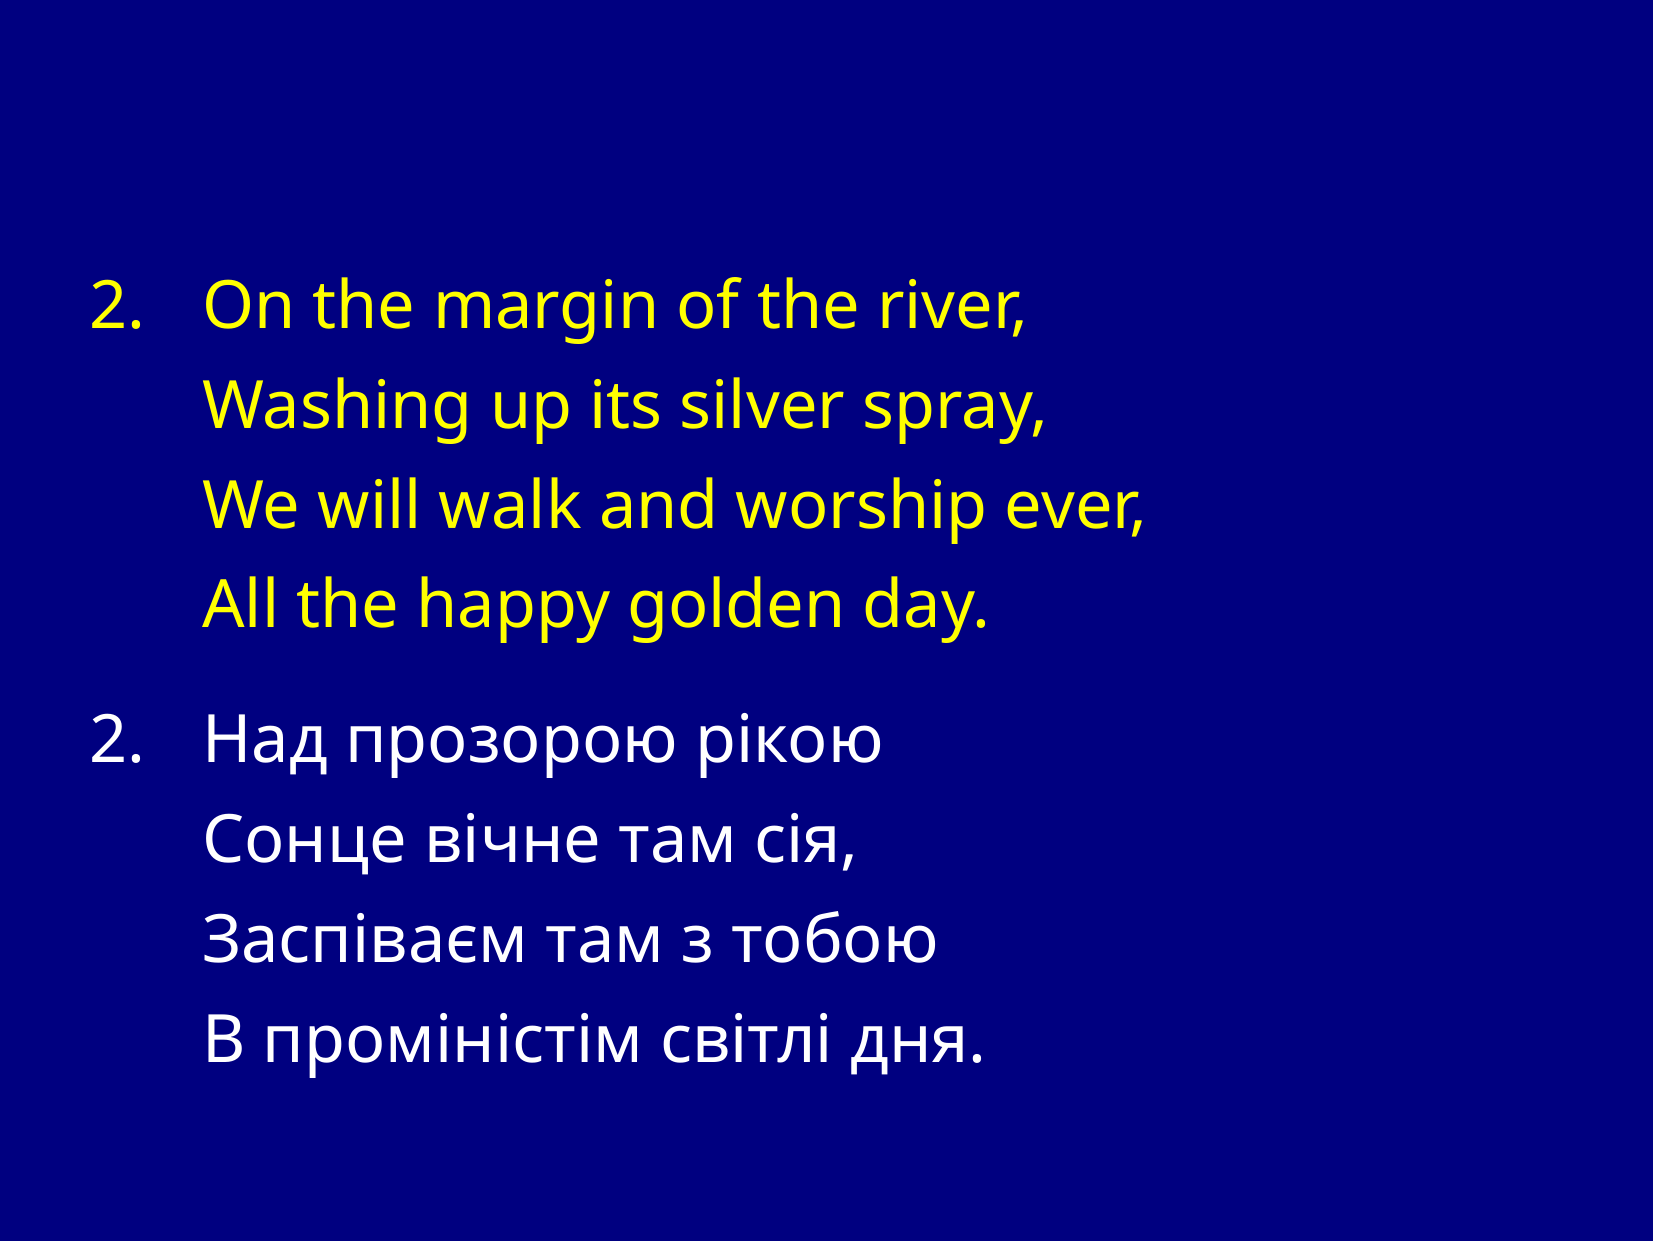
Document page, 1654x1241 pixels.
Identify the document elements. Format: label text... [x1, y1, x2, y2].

text_box 2. Над прозорою рікою Сонце вічне там сія, Заспіваєм там з тобою В проміністім світлі дня. [75, 675, 1576, 1163]
text_box 2. On the margin of the river, Washing up its silver spray, We will walk and worship ever, All the happy golden day. [75, 150, 1576, 638]
